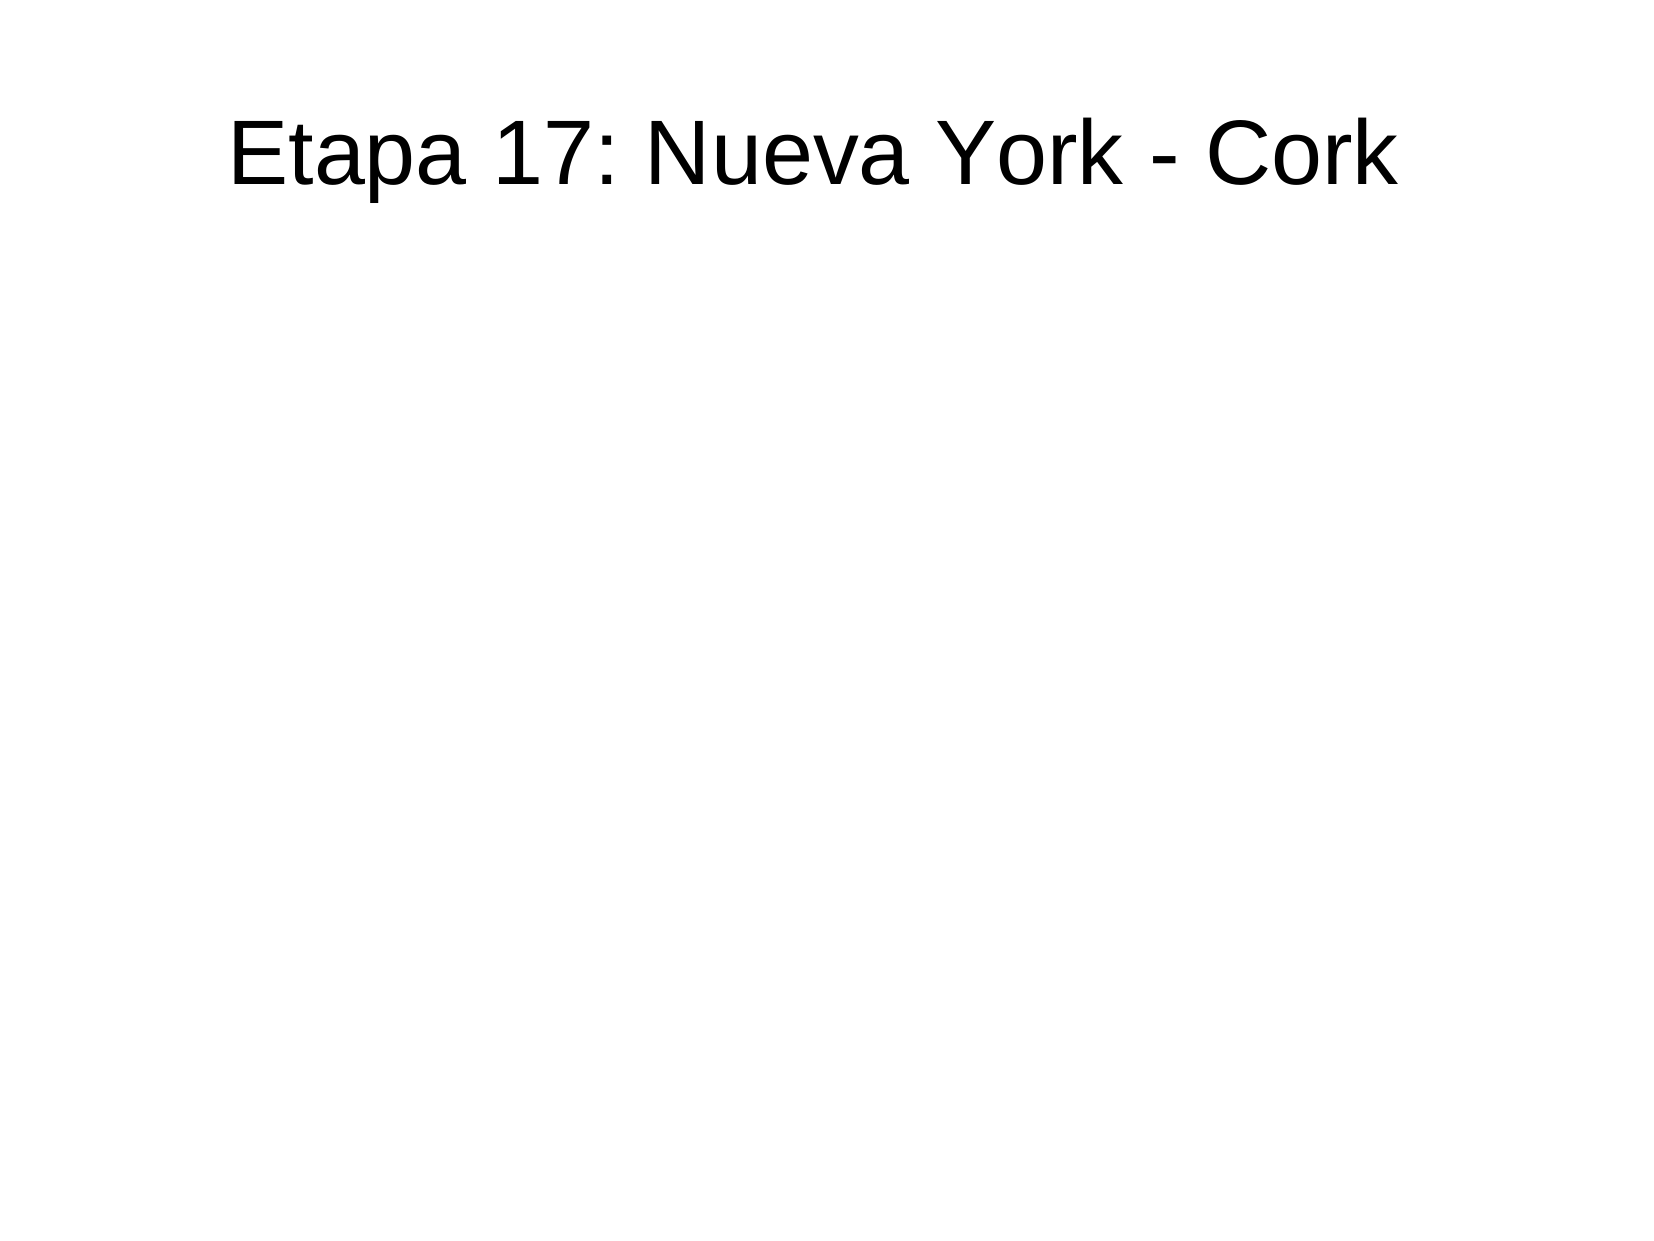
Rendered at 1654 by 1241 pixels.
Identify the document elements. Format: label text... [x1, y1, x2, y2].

title Etapa 17: Nueva York - Cork [82, 49, 1571, 257]
